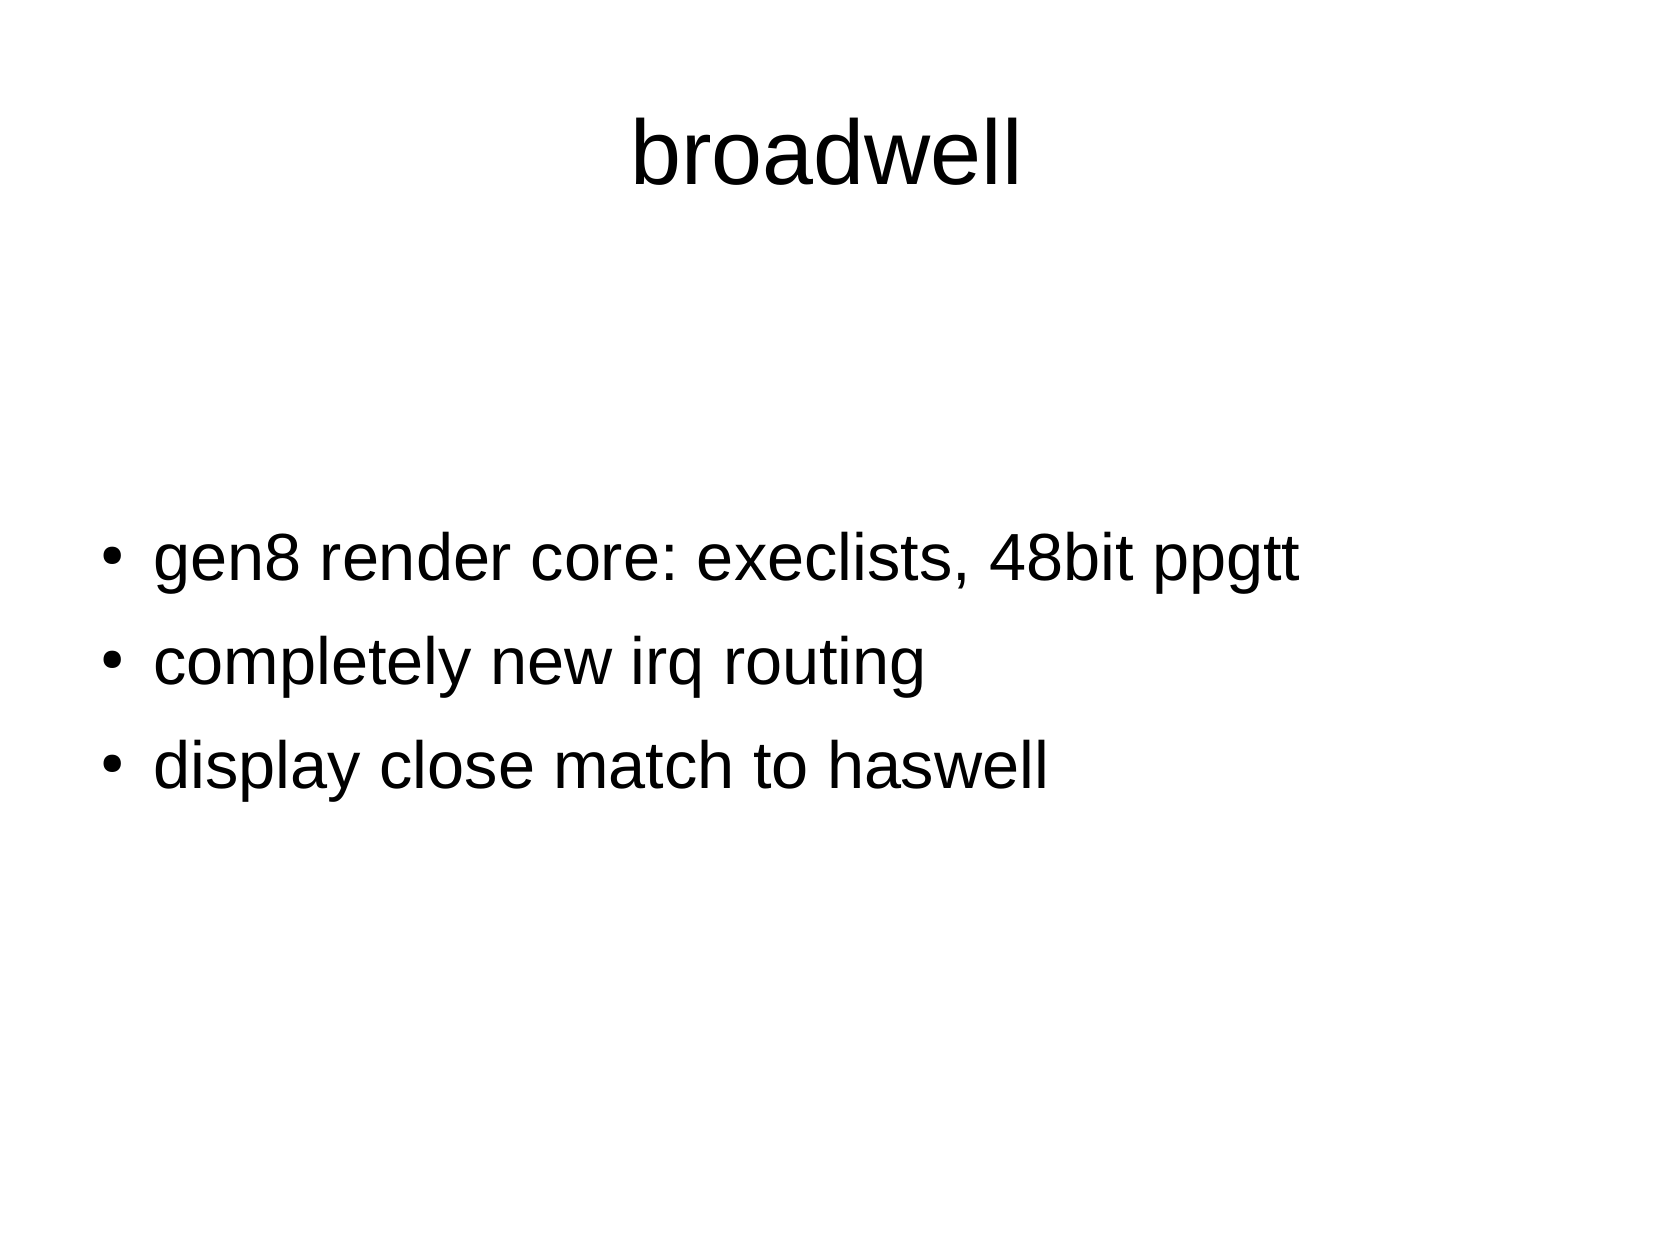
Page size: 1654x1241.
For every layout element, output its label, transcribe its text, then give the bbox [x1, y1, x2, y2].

title broadwell [82, 49, 1571, 257]
list gen8 render core: execlists, 48bit ppgtt completely new irq routing display close match to haswell [82, 519, 1571, 1109]
